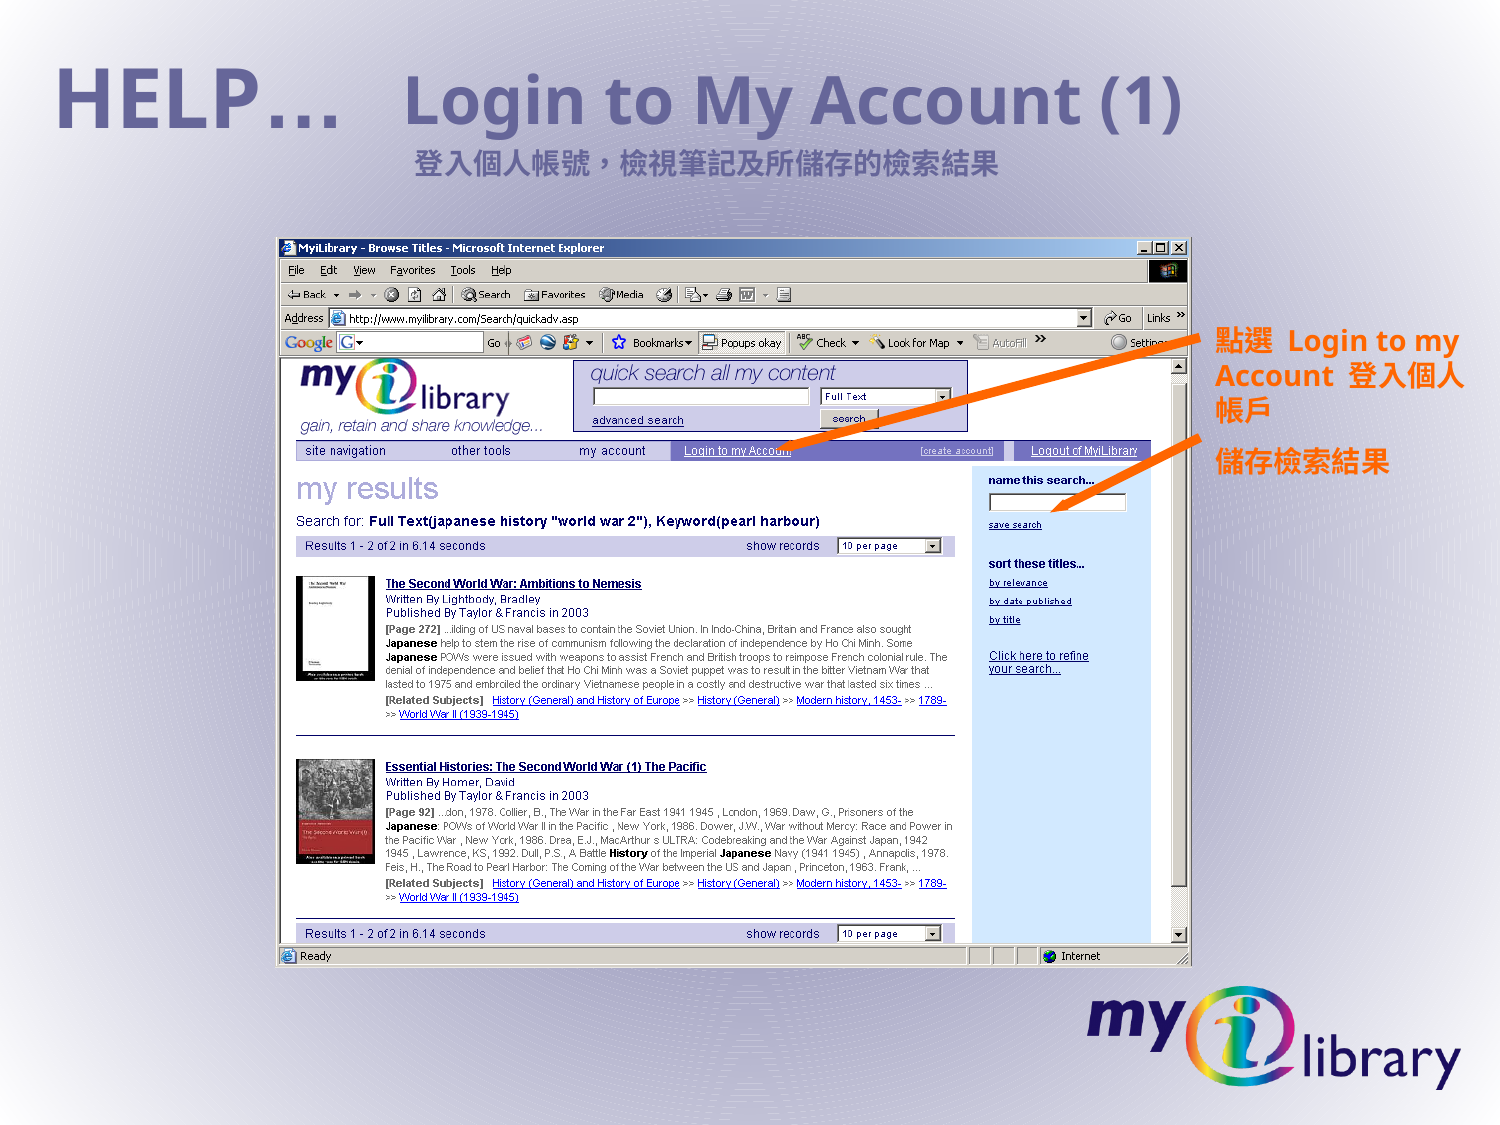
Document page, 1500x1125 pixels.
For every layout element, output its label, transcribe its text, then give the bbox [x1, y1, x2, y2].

picture [275, 237, 1192, 968]
text_box 點選 Login to my Account 登入個人帳戶 儲存檢索結果 [1200, 314, 1500, 487]
text_box Login to My Account (1) [387, 50, 1213, 146]
text_box 登入個人帳號，檢視筆記及所儲存的檢索結果 [399, 137, 1325, 188]
